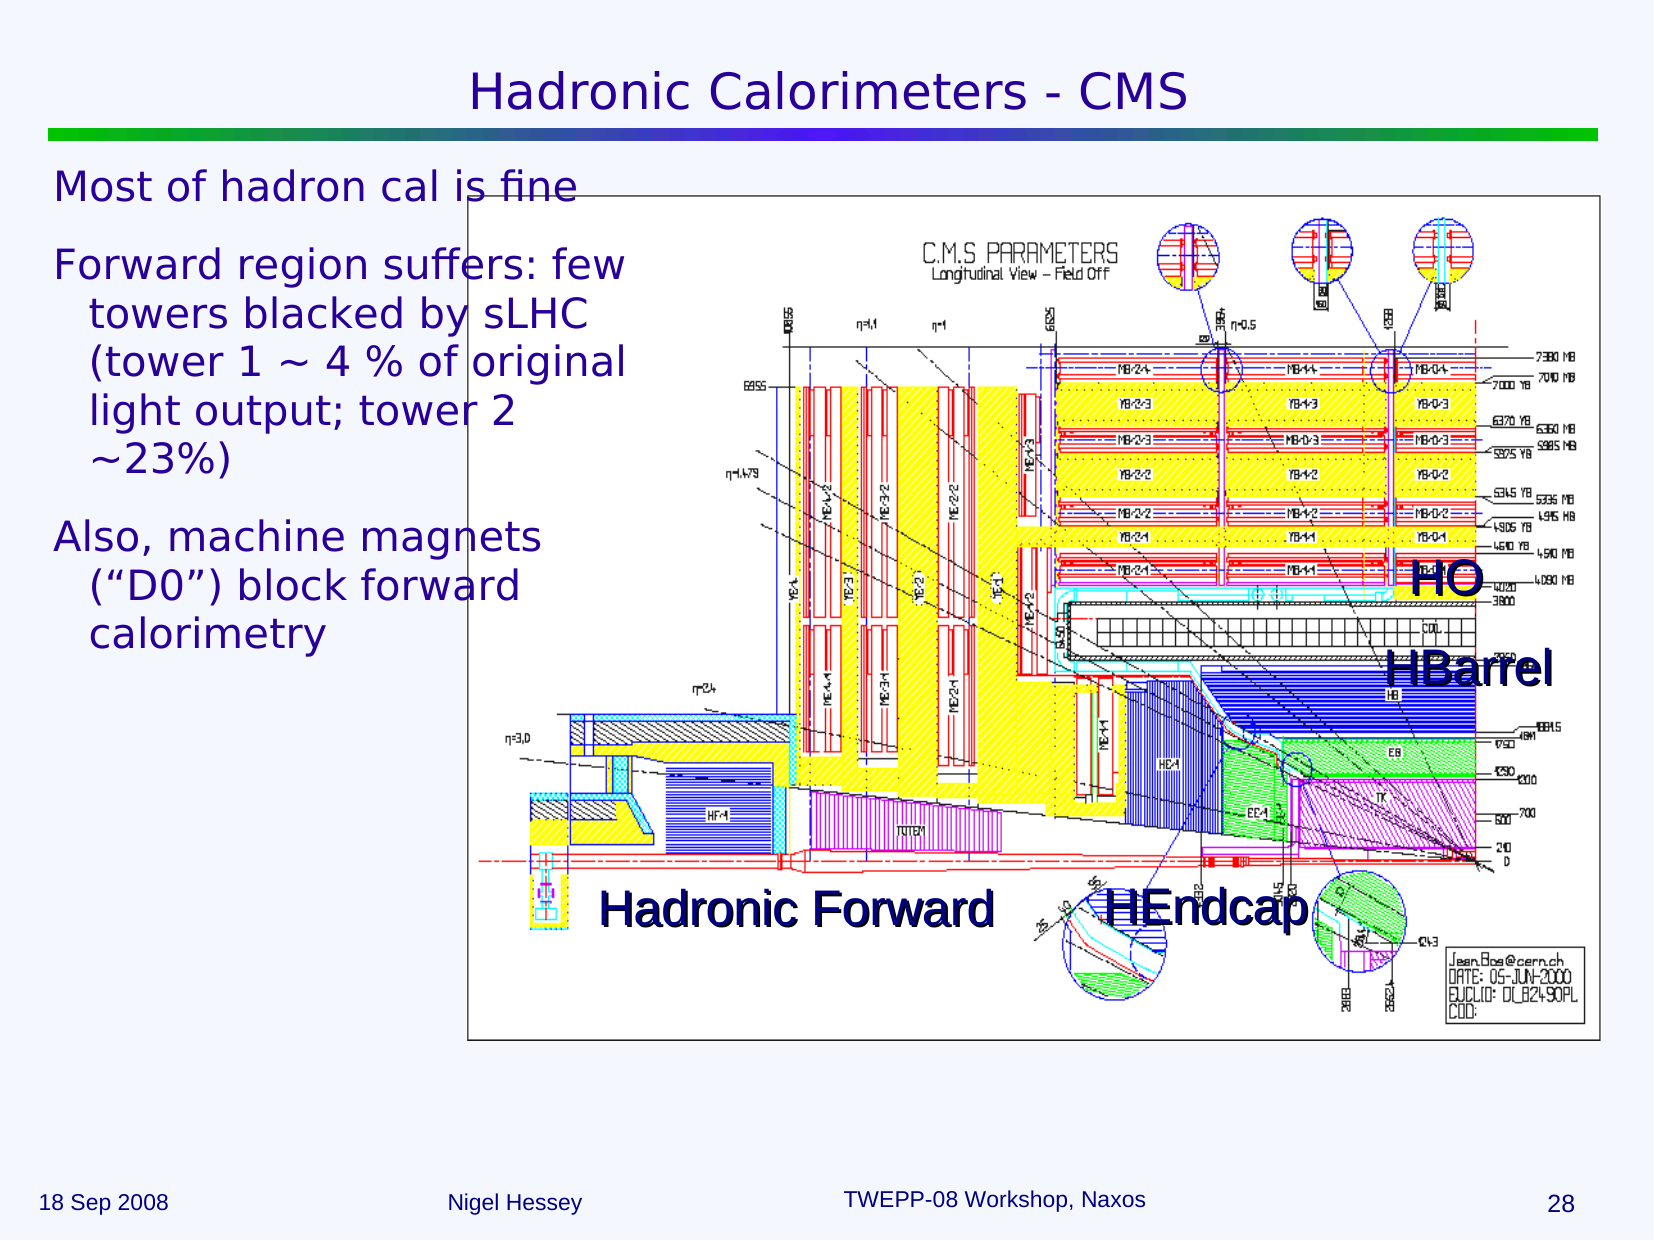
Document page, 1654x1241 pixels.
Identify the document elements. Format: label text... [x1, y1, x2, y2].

text_box HO [1408, 549, 1484, 612]
picture [674, 194, 1602, 1041]
picture [48, 128, 95, 141]
list Most of hadron cal is fine Forward region suffers: few towers blacked by sLHC (tower 1 ~ 4 % of original light output; tower 2 ~23%) Also, machine magnets (“D0”) block forward calorimetry [35, 163, 674, 1165]
title Hadronic Calorimeters - CMS [95, 37, 1563, 146]
text_box HBarrel [1383, 638, 1553, 701]
text_box HEndcap [1102, 877, 1309, 940]
picture [1563, 128, 1598, 141]
text_box Hadronic Forward [597, 880, 995, 943]
